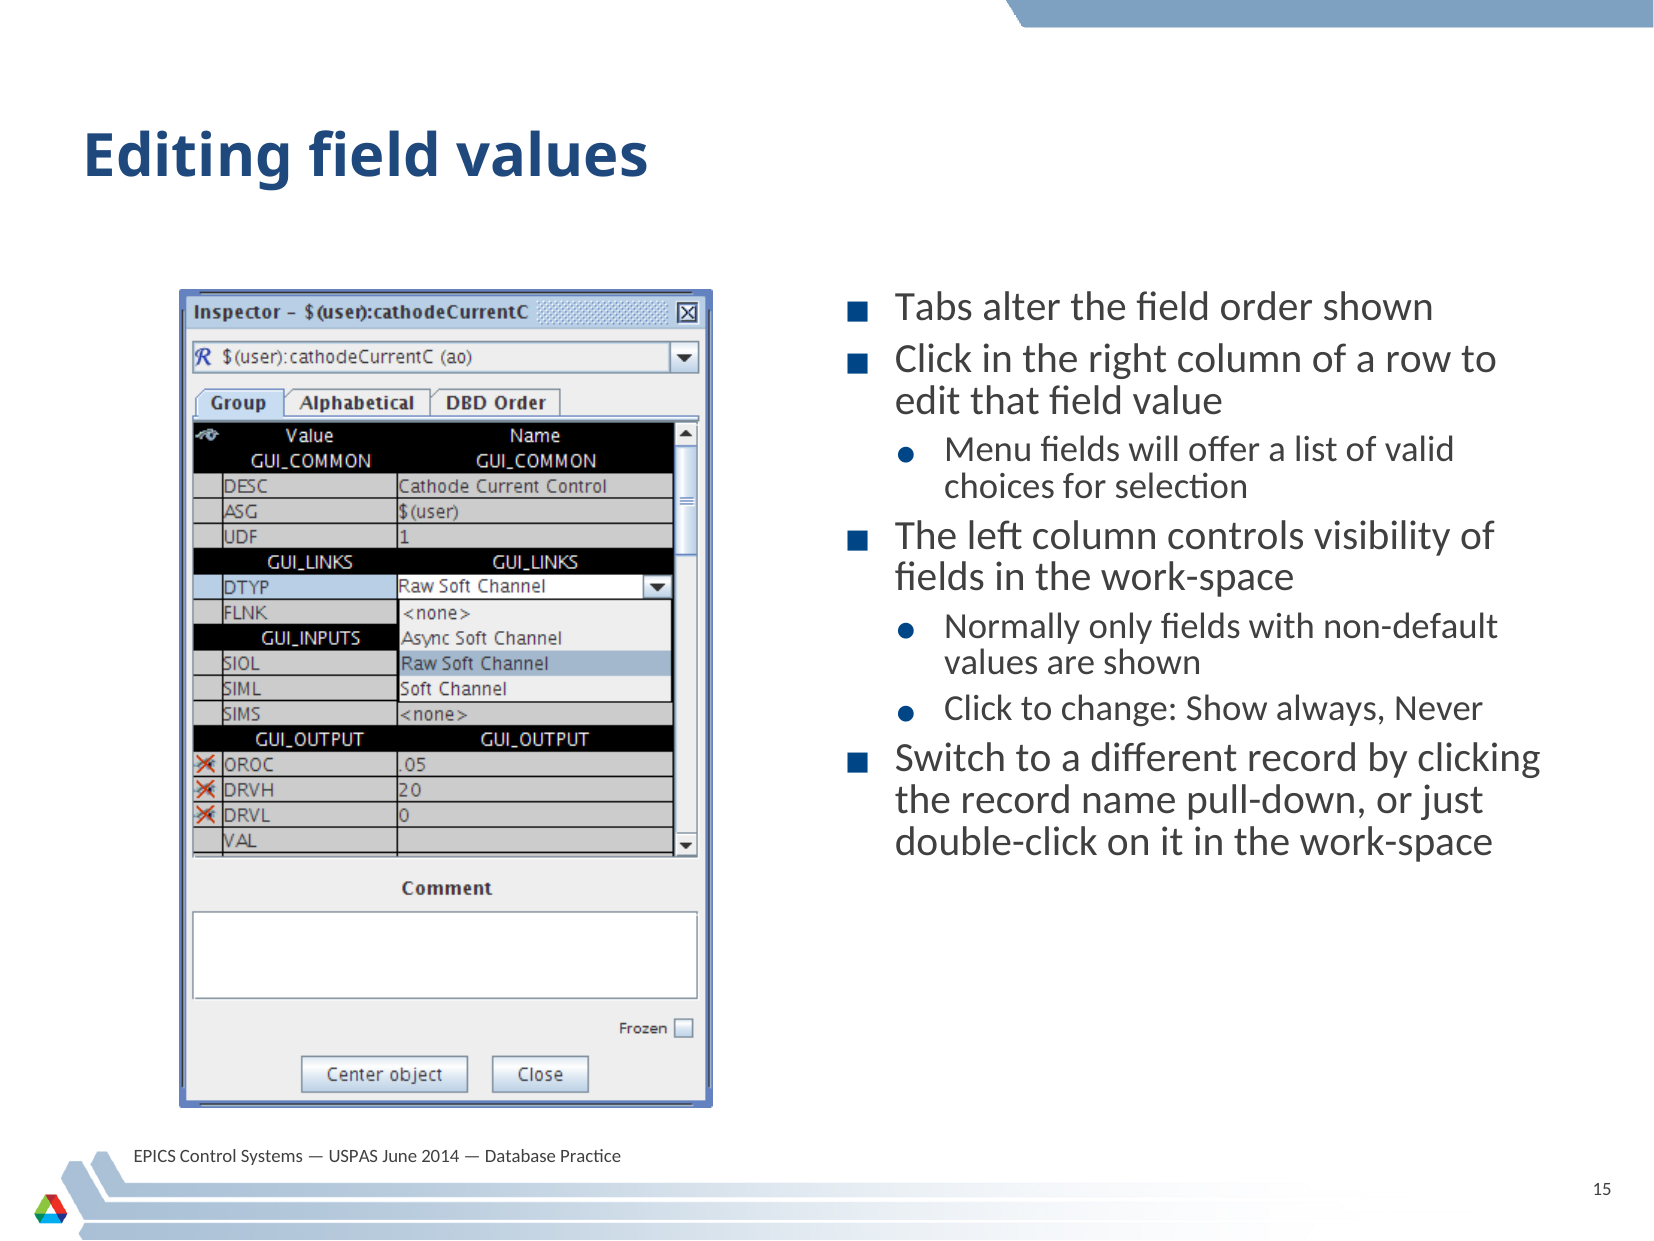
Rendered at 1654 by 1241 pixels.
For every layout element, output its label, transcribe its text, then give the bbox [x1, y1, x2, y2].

picture [0, 0, 1654, 29]
picture [159, 289, 732, 1108]
picture [0, 1143, 1654, 1240]
list Tabs alter the field order shown Click in the right column of a row to edit that field value Menu fields will offer a list of valid choices for selection The left column controls visibility of fields in the work-space Normally only fields with non-default values are shown Click to change: Show always, Never Switch to a different record by clicking the record name pull-down, or just double-click on it in the work-space [845, 289, 1572, 1108]
title Editing field values [82, 49, 1571, 257]
